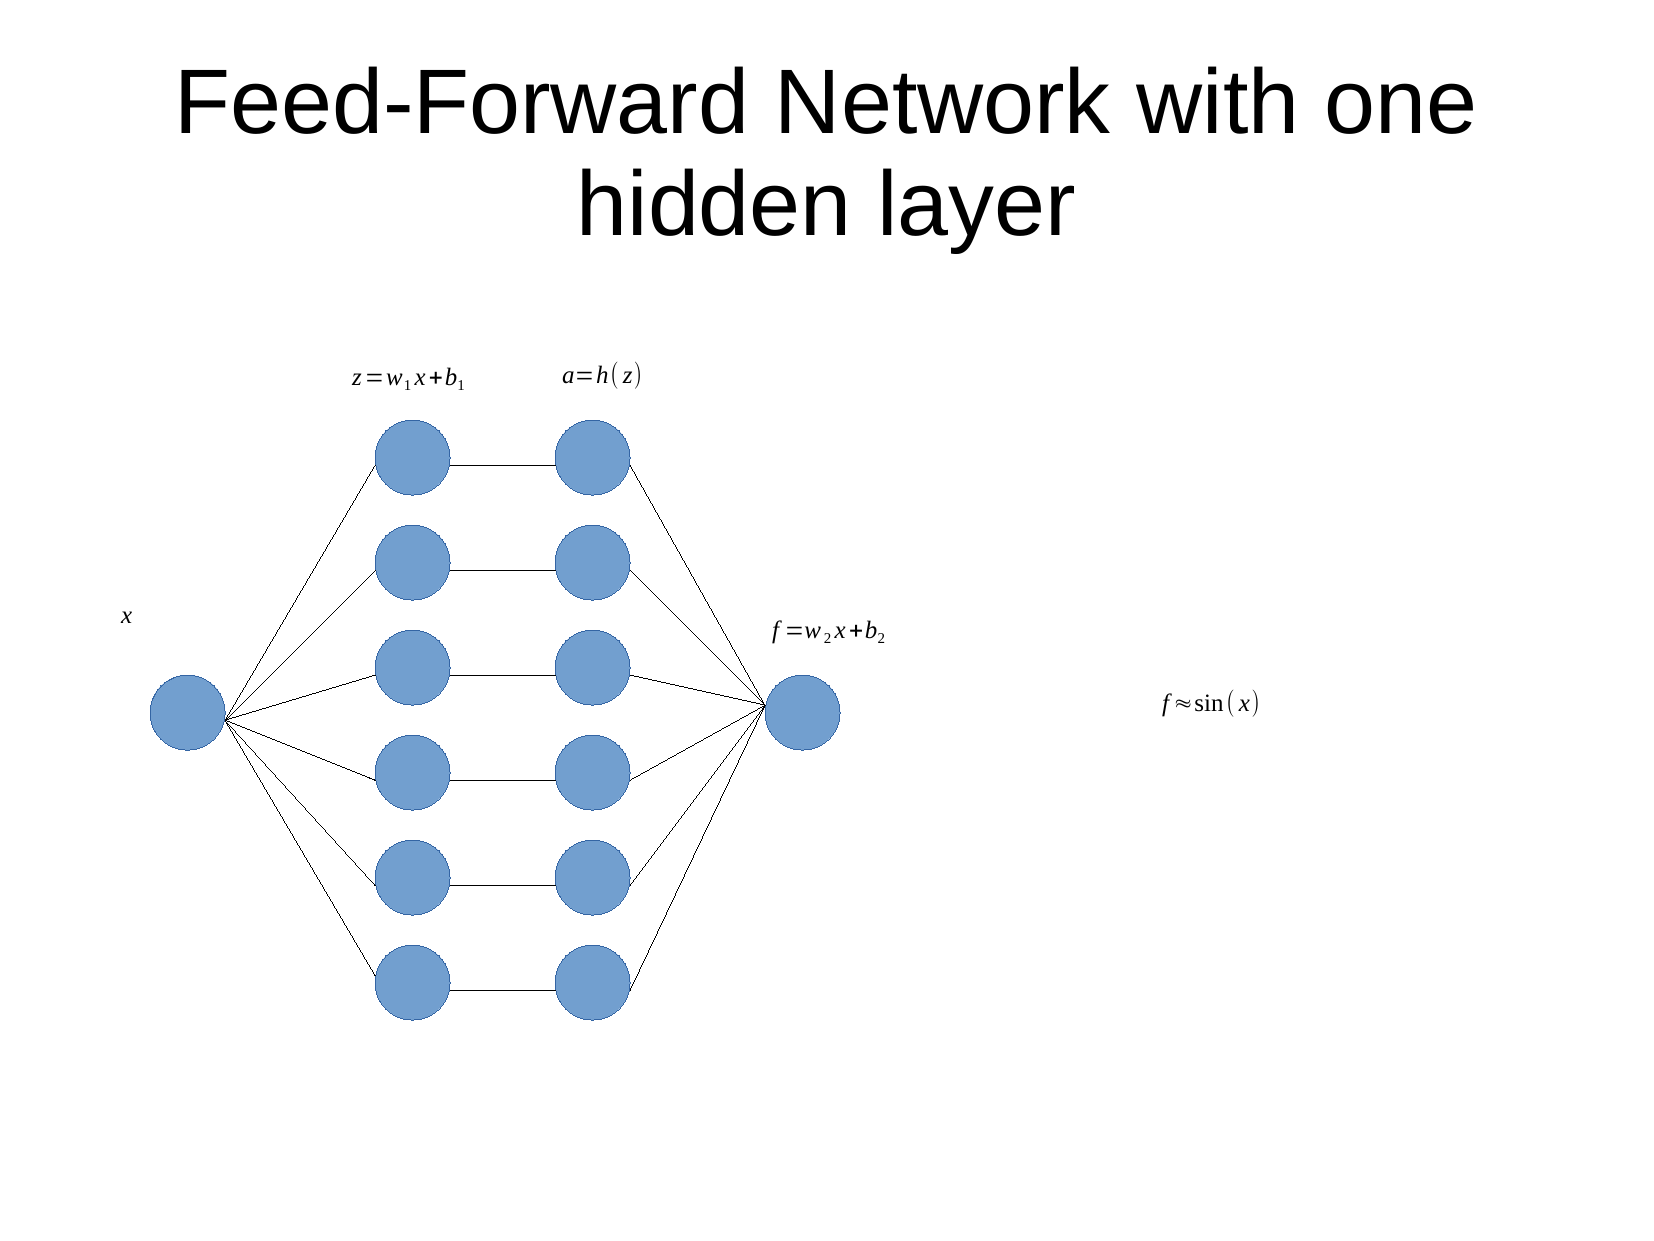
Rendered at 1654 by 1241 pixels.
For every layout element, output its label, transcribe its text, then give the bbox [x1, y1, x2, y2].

chart [113, 600, 140, 628]
chart [765, 614, 892, 647]
text_box [375, 525, 451, 601]
text_box [375, 735, 451, 811]
text_box [765, 675, 841, 751]
text_box [375, 630, 451, 706]
text_box [555, 945, 631, 1021]
text_box [375, 420, 451, 496]
text_box [555, 840, 631, 916]
text_box [555, 525, 631, 601]
text_box [150, 675, 226, 751]
text_box [555, 735, 631, 811]
text_box [555, 420, 631, 496]
text_box [555, 630, 631, 706]
text_box [375, 945, 451, 1021]
chart [555, 359, 649, 391]
chart [1155, 688, 1266, 719]
text_box [375, 840, 451, 916]
chart [345, 362, 472, 394]
title Feed-Forward Network with one hidden layer [82, 49, 1571, 257]
